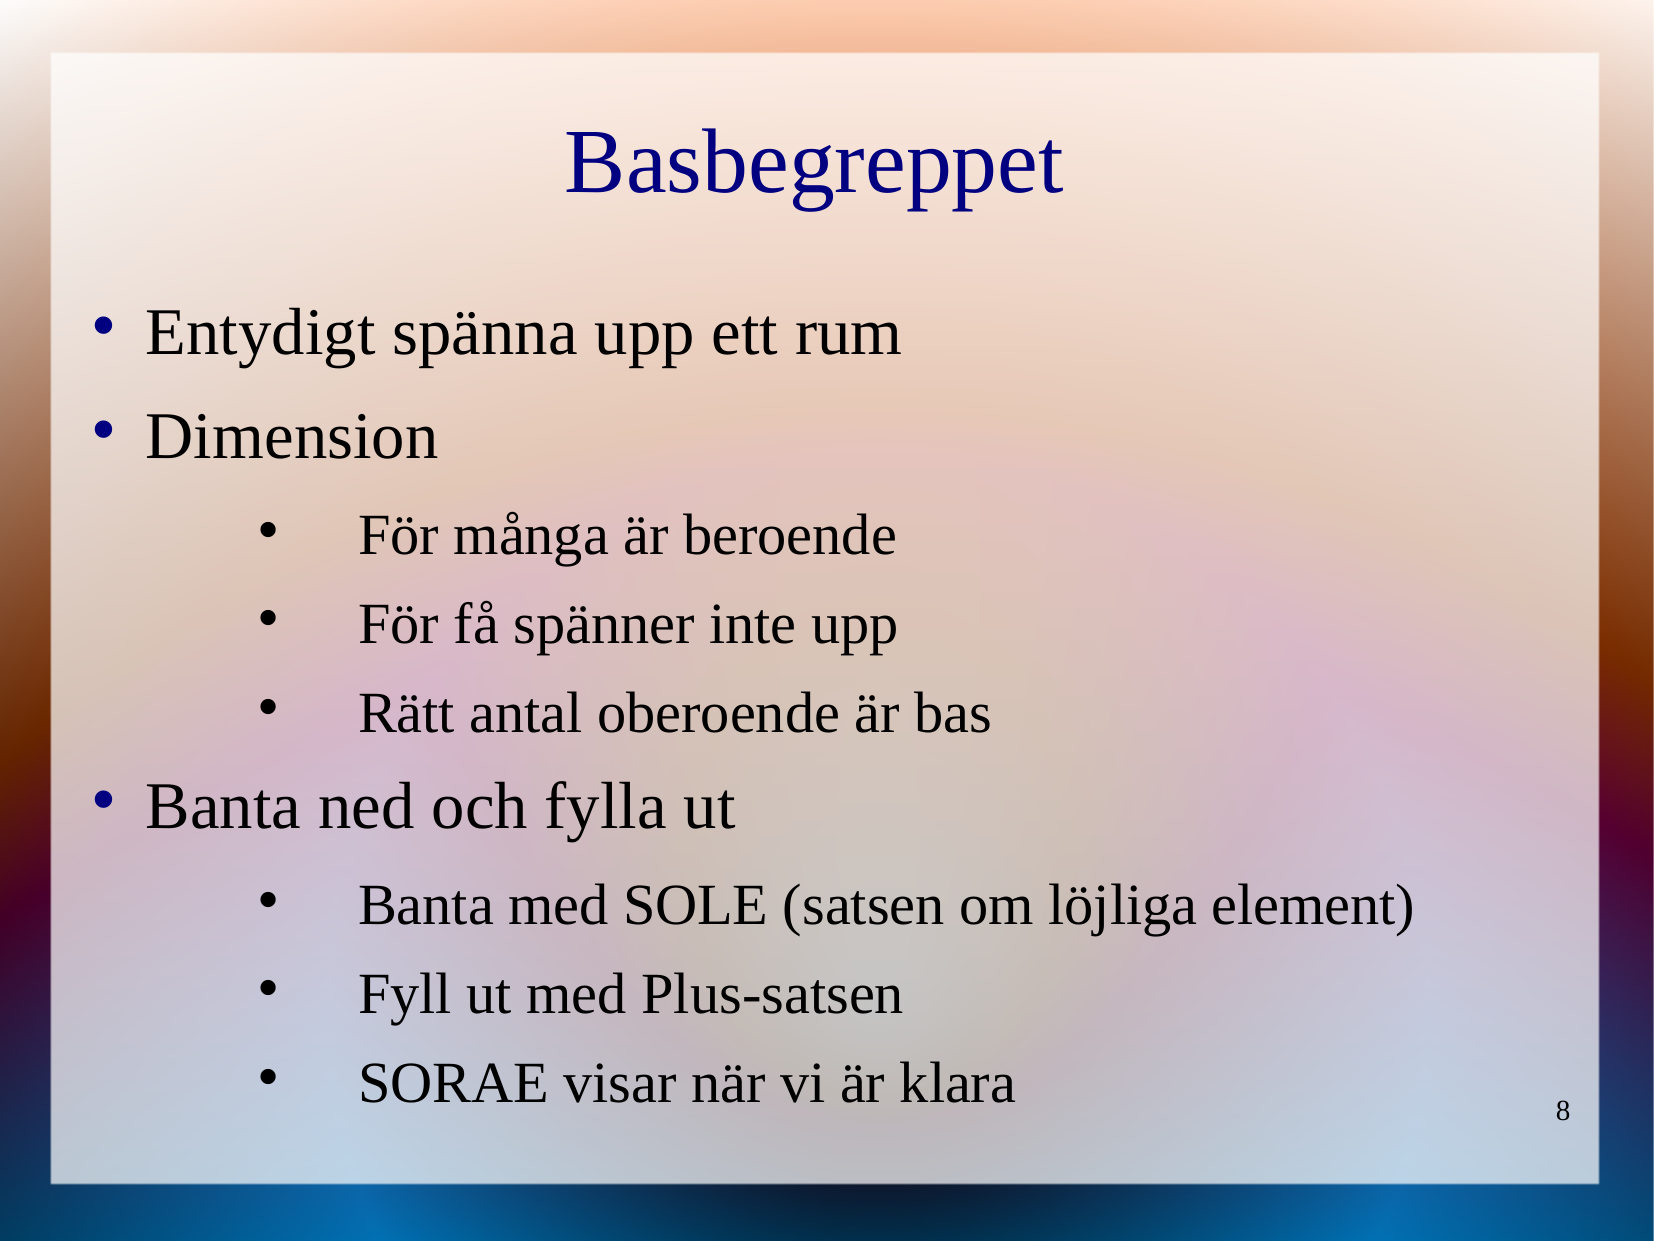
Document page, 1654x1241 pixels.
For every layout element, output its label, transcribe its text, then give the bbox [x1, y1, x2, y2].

list Entydigt spänna upp ett rum Dimension För många är beroende För få spänner inte upp Rätt antal oberoende är bas Banta ned och fylla ut Banta med SOLE (satsen om löjliga element) Fyll ut med Plus-satsen SORAE visar när vi är klara [74, 290, 1571, 1163]
picture [0, 0, 1654, 1241]
title Basbegreppet [82, 62, 1571, 256]
